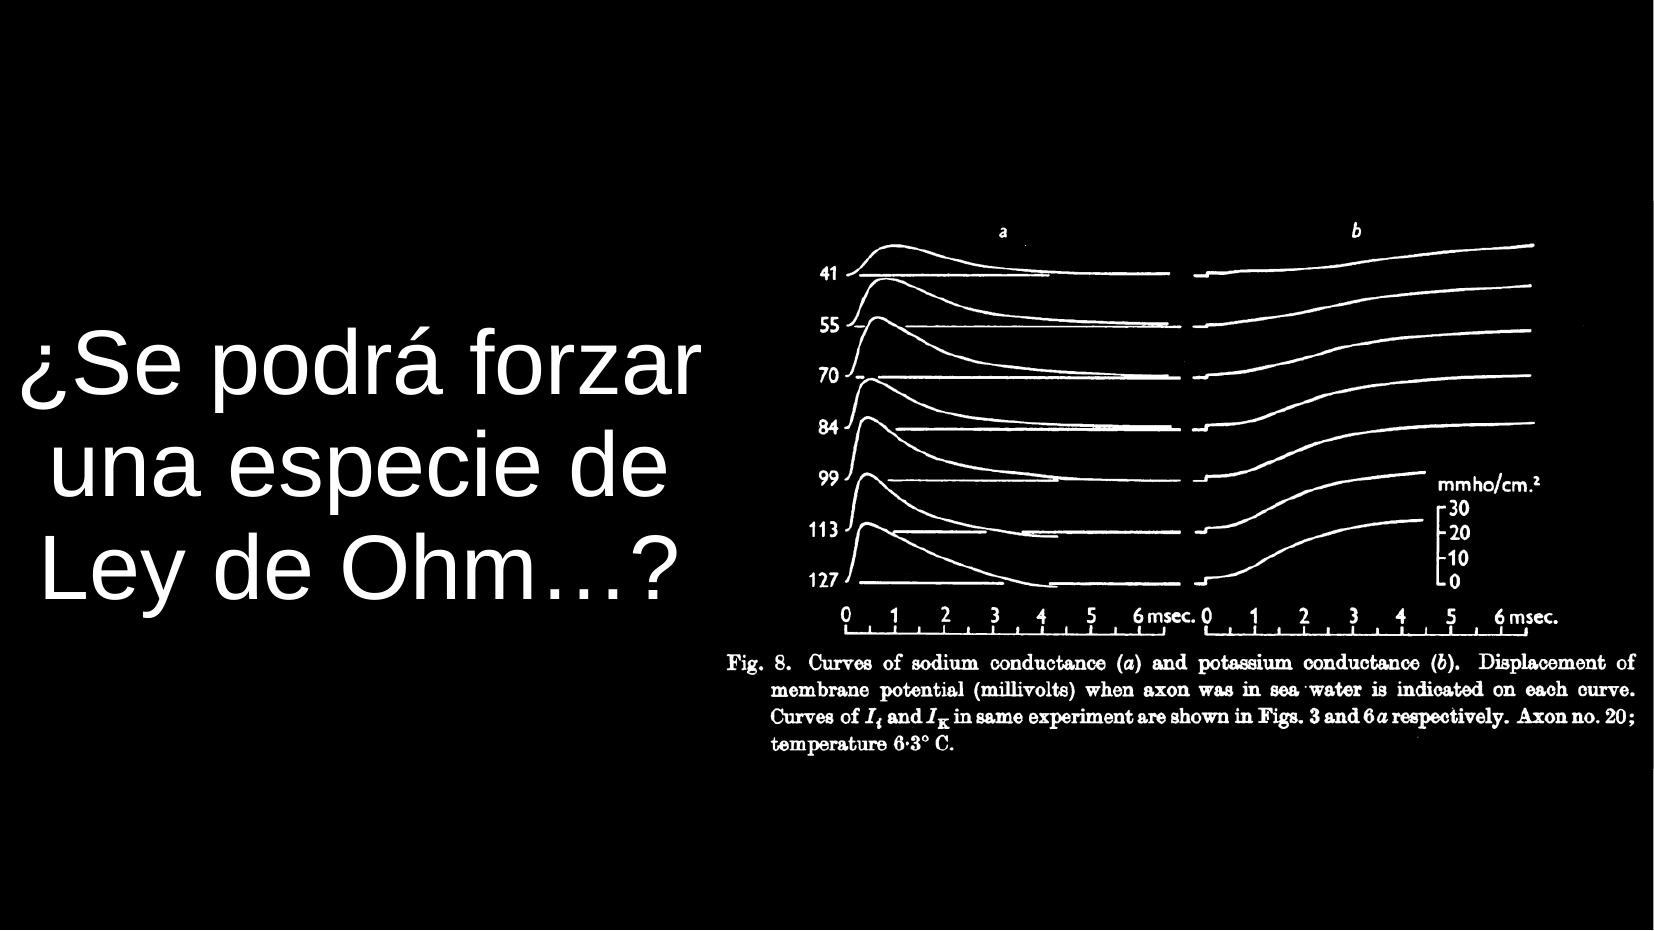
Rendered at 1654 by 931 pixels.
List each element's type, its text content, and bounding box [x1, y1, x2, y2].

picture [708, 201, 1654, 769]
title ¿Se podrá forzar una especie de Ley de Ohm…? [0, 292, 721, 638]
